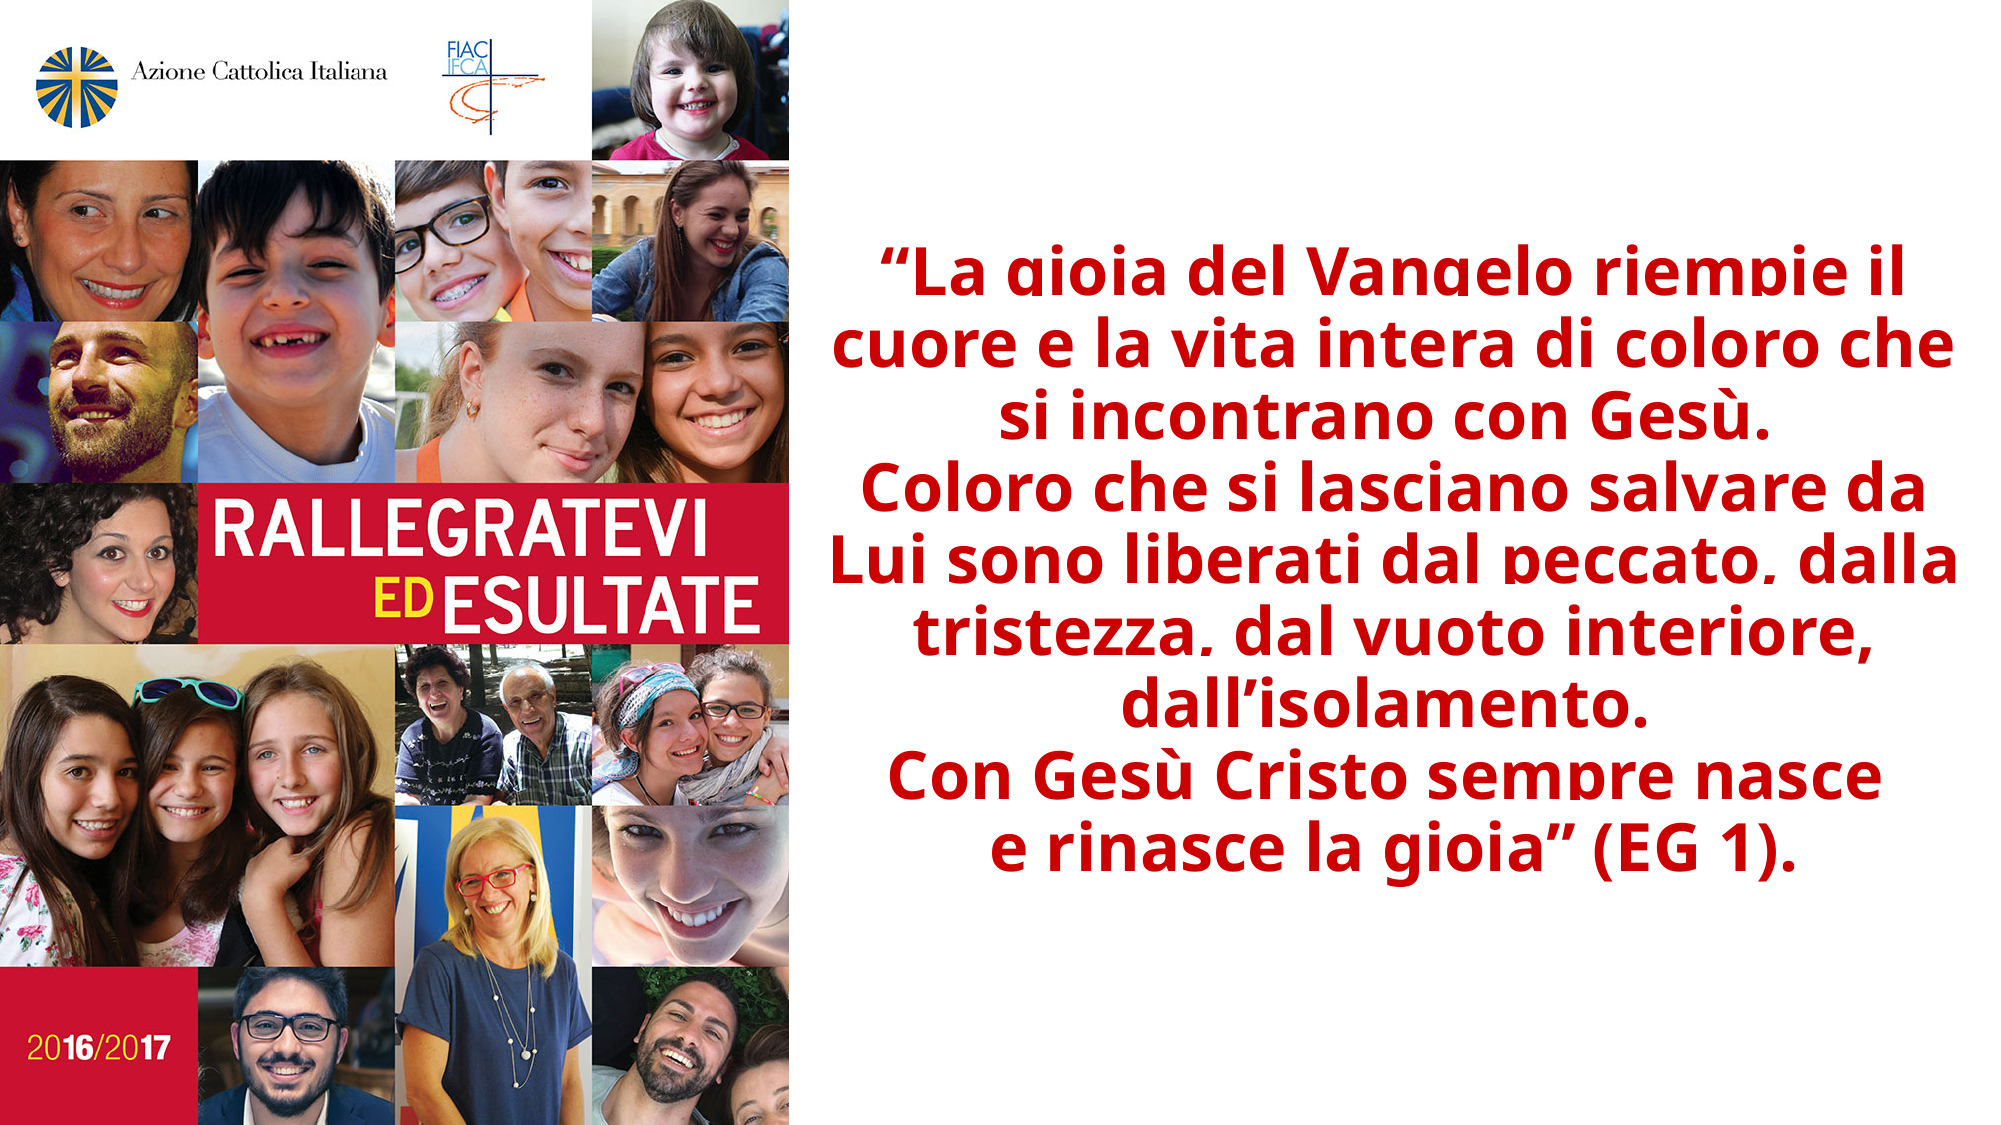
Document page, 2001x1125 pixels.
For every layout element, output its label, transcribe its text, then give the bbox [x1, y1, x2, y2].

picture [0, 0, 789, 1125]
title “La gioia del Vangelo riempie il cuore e la vita intera di coloro che si incontrano con Gesù. Coloro che si lasciano salvare da Lui sono liberati dal peccato, dalla tristezza, dal vuoto interiore, dall’isolamento. Con Gesù Cristo sempre nasce e rinasce la gioia” (EG 1). [789, 226, 2000, 1029]
